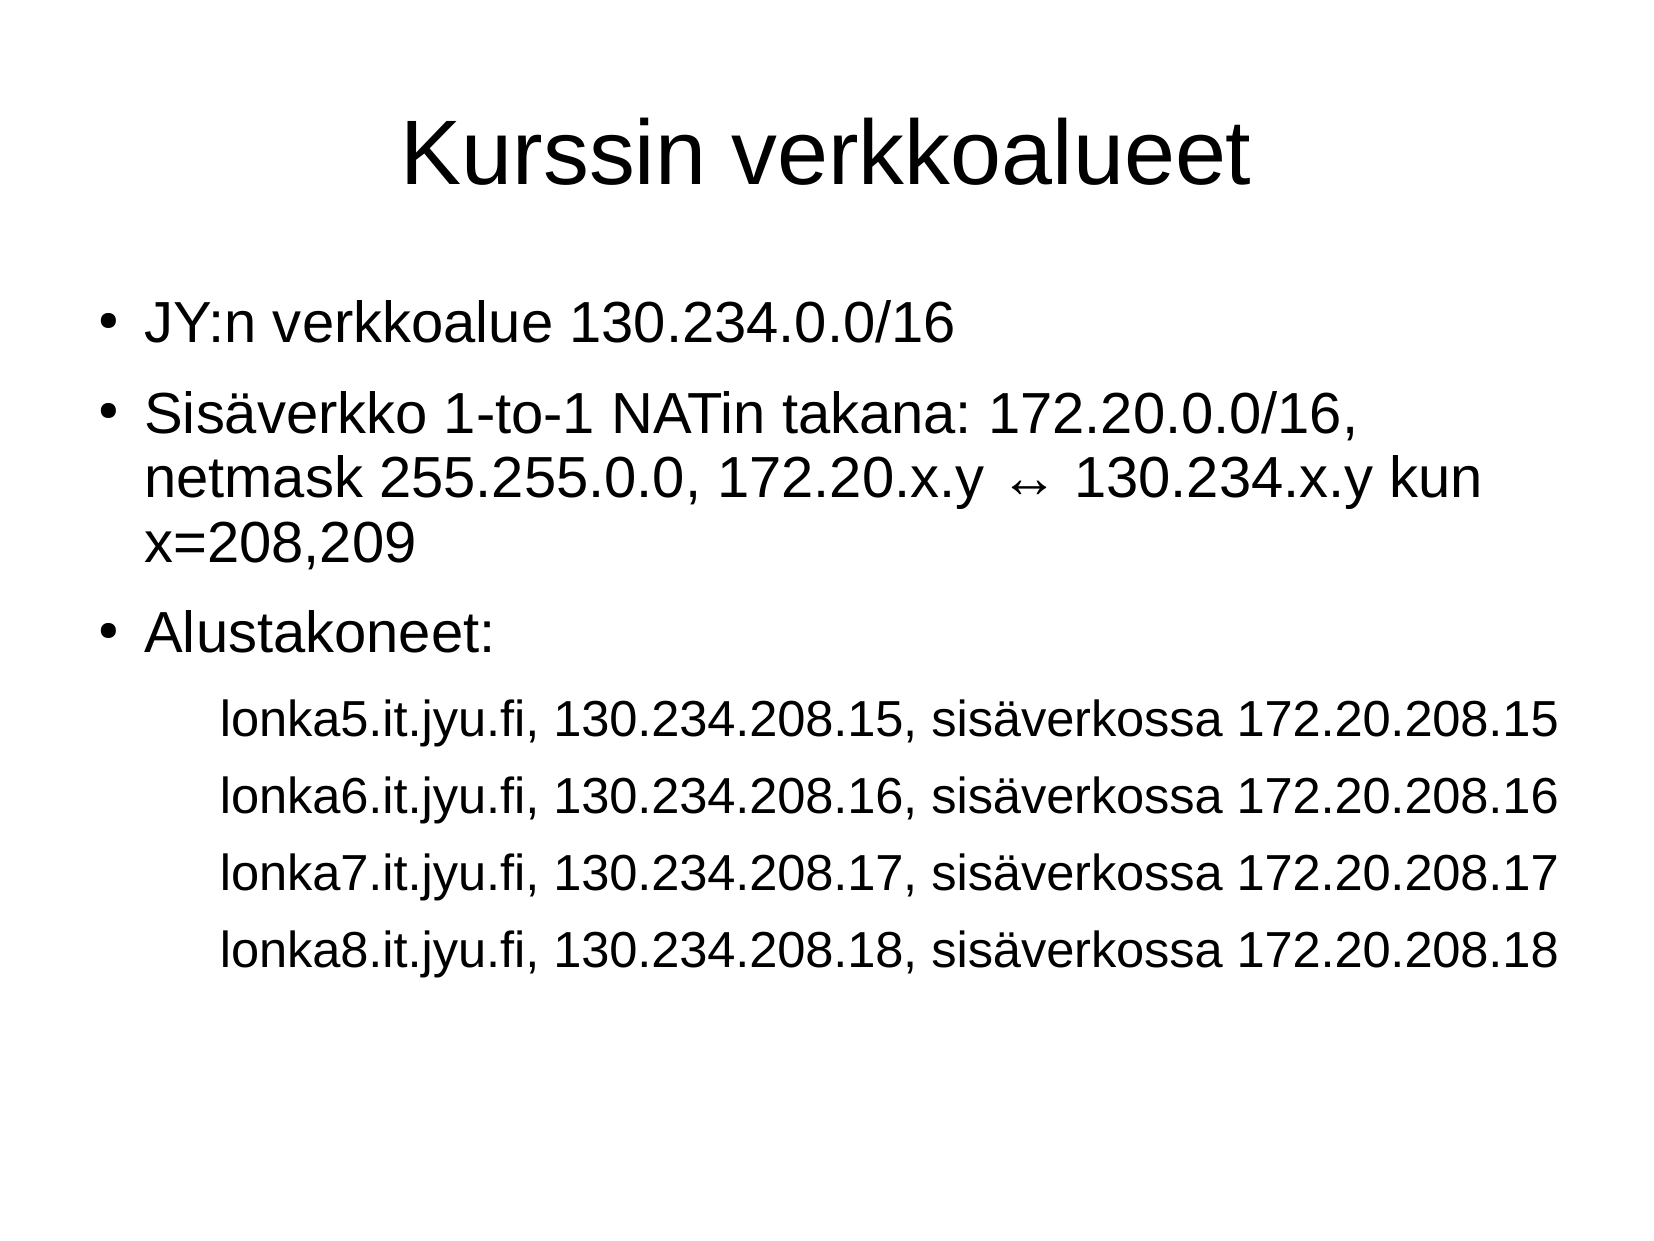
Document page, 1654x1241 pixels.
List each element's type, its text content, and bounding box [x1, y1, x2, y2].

list JY:n verkkoalue 130.234.0.0/16 Sisäverkko 1-to-1 NATin takana: 172.20.0.0/16, netmask 255.255.0.0, 172.20.x.y ↔ 130.234.x.y kun x=208,209 Alustakoneet: lonka5.it.jyu.fi, 130.234.208.15, sisäverkossa 172.20.208.15 lonka6.it.jyu.fi, 130.234.208.16, sisäverkossa 172.20.208.16 lonka7.it.jyu.fi, 130.234.208.17, sisäverkossa 172.20.208.17 lonka8.it.jyu.fi, 130.234.208.18, sisäverkossa 172.20.208.18 [82, 290, 1571, 1010]
title Kurssin verkkoalueet [82, 49, 1571, 257]
